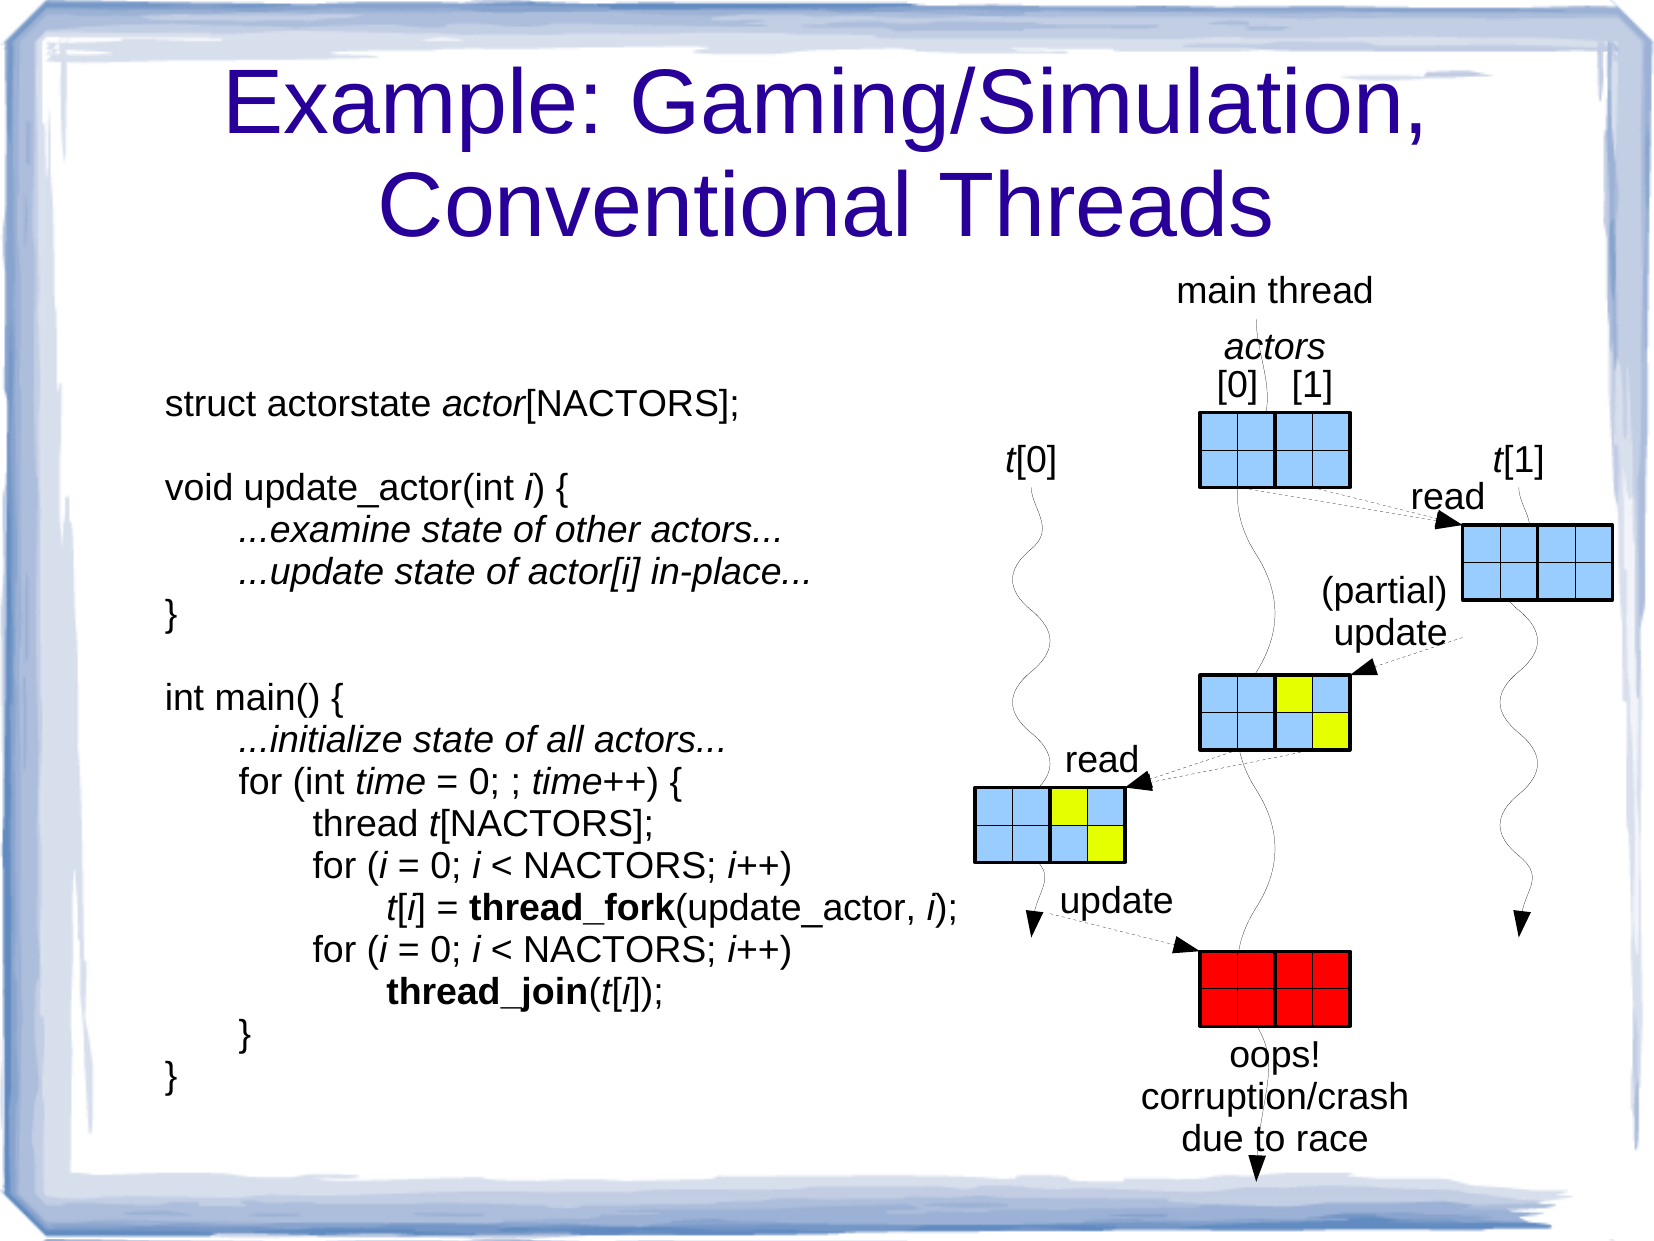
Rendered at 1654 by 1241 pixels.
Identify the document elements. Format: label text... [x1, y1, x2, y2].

text_box [1] [1275, 355, 1351, 413]
picture [0, 0, 1654, 1241]
text_box struct actorstate actor[NACTORS]; void update_actor(int i) { ...examine state of other actors... ...update state of actor[i] in-place... } int main() { ...initialize state of all actors... for (int time = 0; ; time++) { thread t[NACTORS]; for (i = 0; i < NACTORS; i++) t[i] = thread_fork(update_actor, i); for (i = 0; i < NACTORS; i++) thread_join(t[i]); } } [150, 375, 1013, 1146]
text_box [1202, 677, 1273, 748]
text_box [0] [1200, 355, 1275, 413]
text_box [1277, 414, 1348, 486]
text_box [1202, 953, 1273, 1025]
text_box [1464, 527, 1536, 598]
text_box [977, 789, 1048, 861]
text_box t[0] [1013, 430, 1088, 488]
text_box [1052, 789, 1123, 861]
text_box [1539, 527, 1611, 598]
text_box [1277, 953, 1348, 1025]
text_box read [1350, 468, 1501, 526]
title Example: Gaming/Simulation, Conventional Threads [82, 50, 1571, 256]
text_box actors [1200, 320, 1351, 355]
text_box update [1044, 872, 1195, 930]
text_box t[1] [1462, 430, 1576, 488]
text_box oops! corruption/crash due to race [1087, 1026, 1463, 1167]
text_box [1277, 677, 1348, 748]
text_box read [1050, 730, 1201, 788]
text_box (partial) update [1275, 562, 1463, 662]
text_box [1202, 414, 1273, 486]
text_box main thread [1125, 262, 1426, 320]
